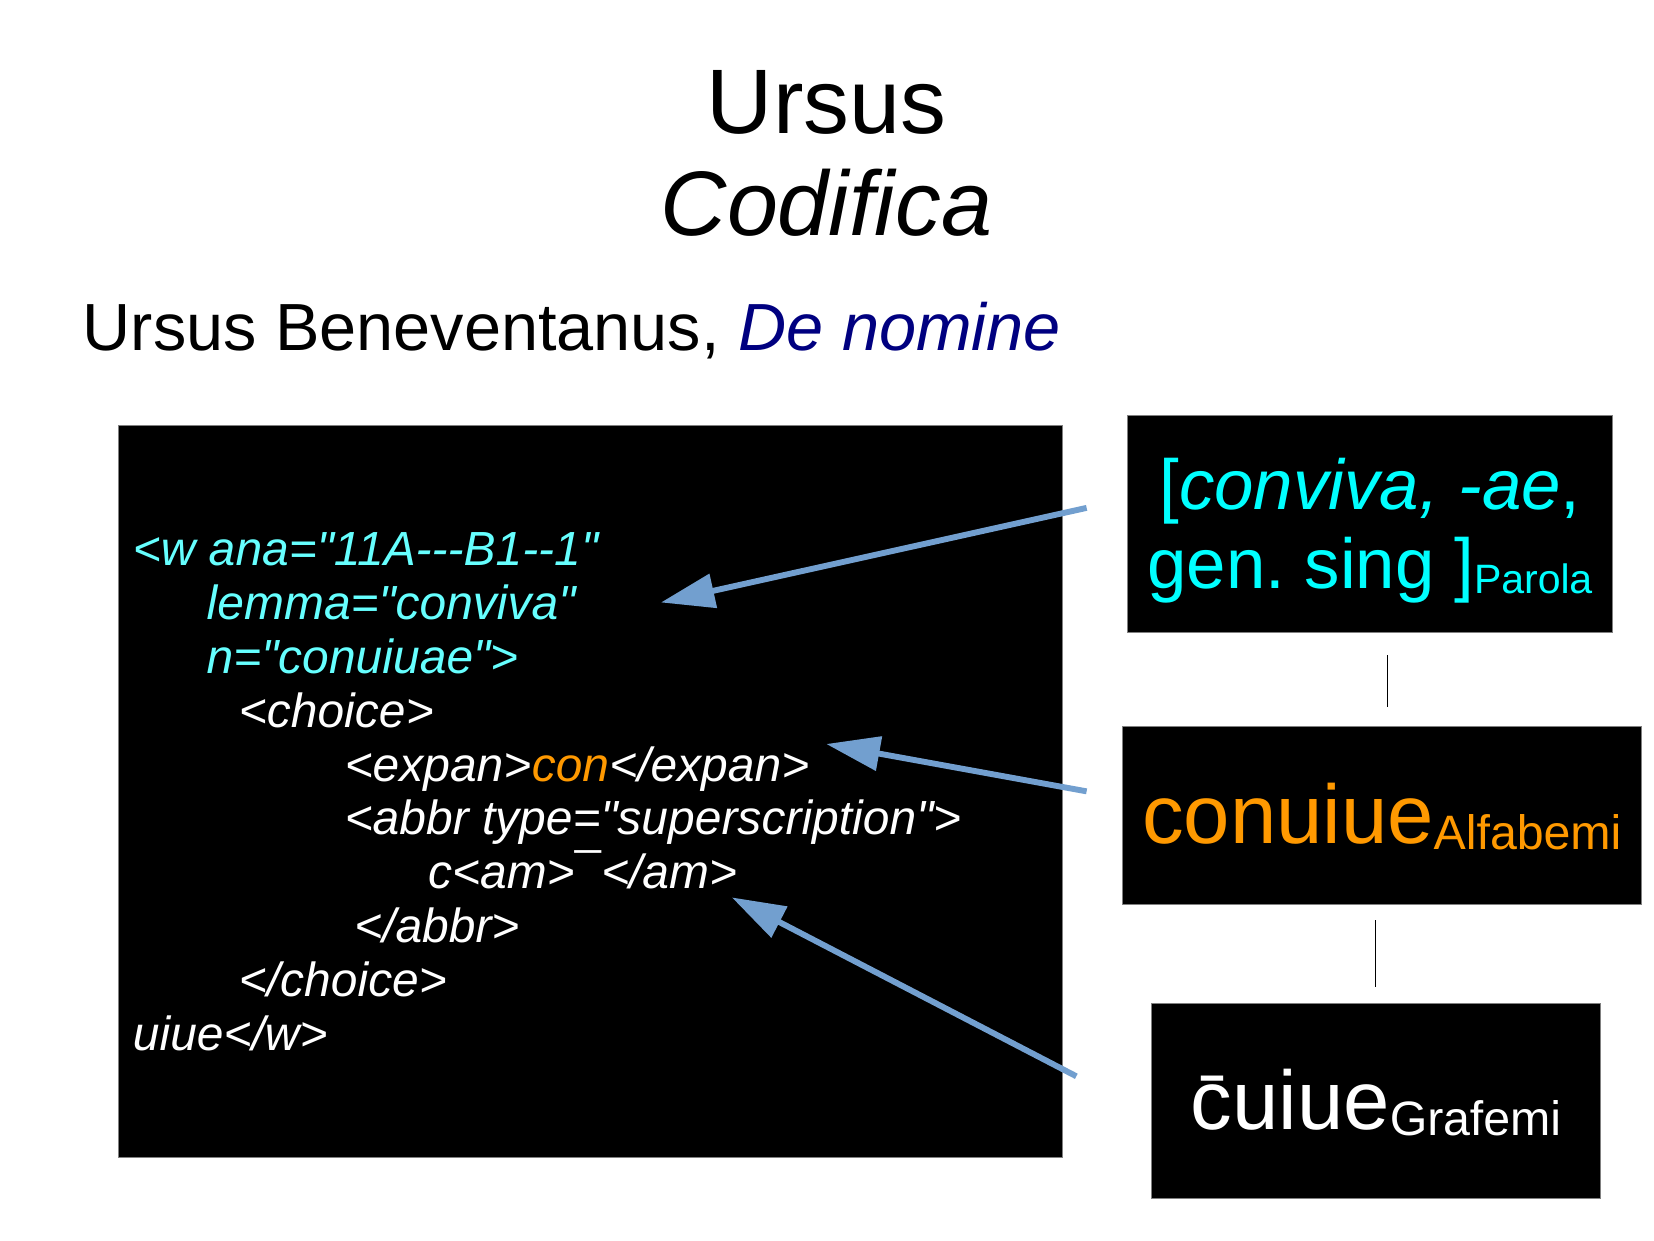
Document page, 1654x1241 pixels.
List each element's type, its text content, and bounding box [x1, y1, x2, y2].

text_box conuiueAlfabemi [1122, 726, 1642, 905]
title Ursus Codifica [82, 49, 1571, 257]
text_box [conviva, -ae, gen. sing ]Parola [1127, 415, 1613, 633]
list Ursus Beneventanus, De nomine [82, 290, 1571, 390]
text_box <w ana="11A---B1--1" lemma="conviva" n="conuiuae"> <choice> <expan>con</expan> <abbr type="superscription"> c<am>¯</am> </abbr> </choice> uiue</w> [118, 425, 1063, 1158]
text_box c̄uiueGrafemi [1151, 1003, 1601, 1199]
